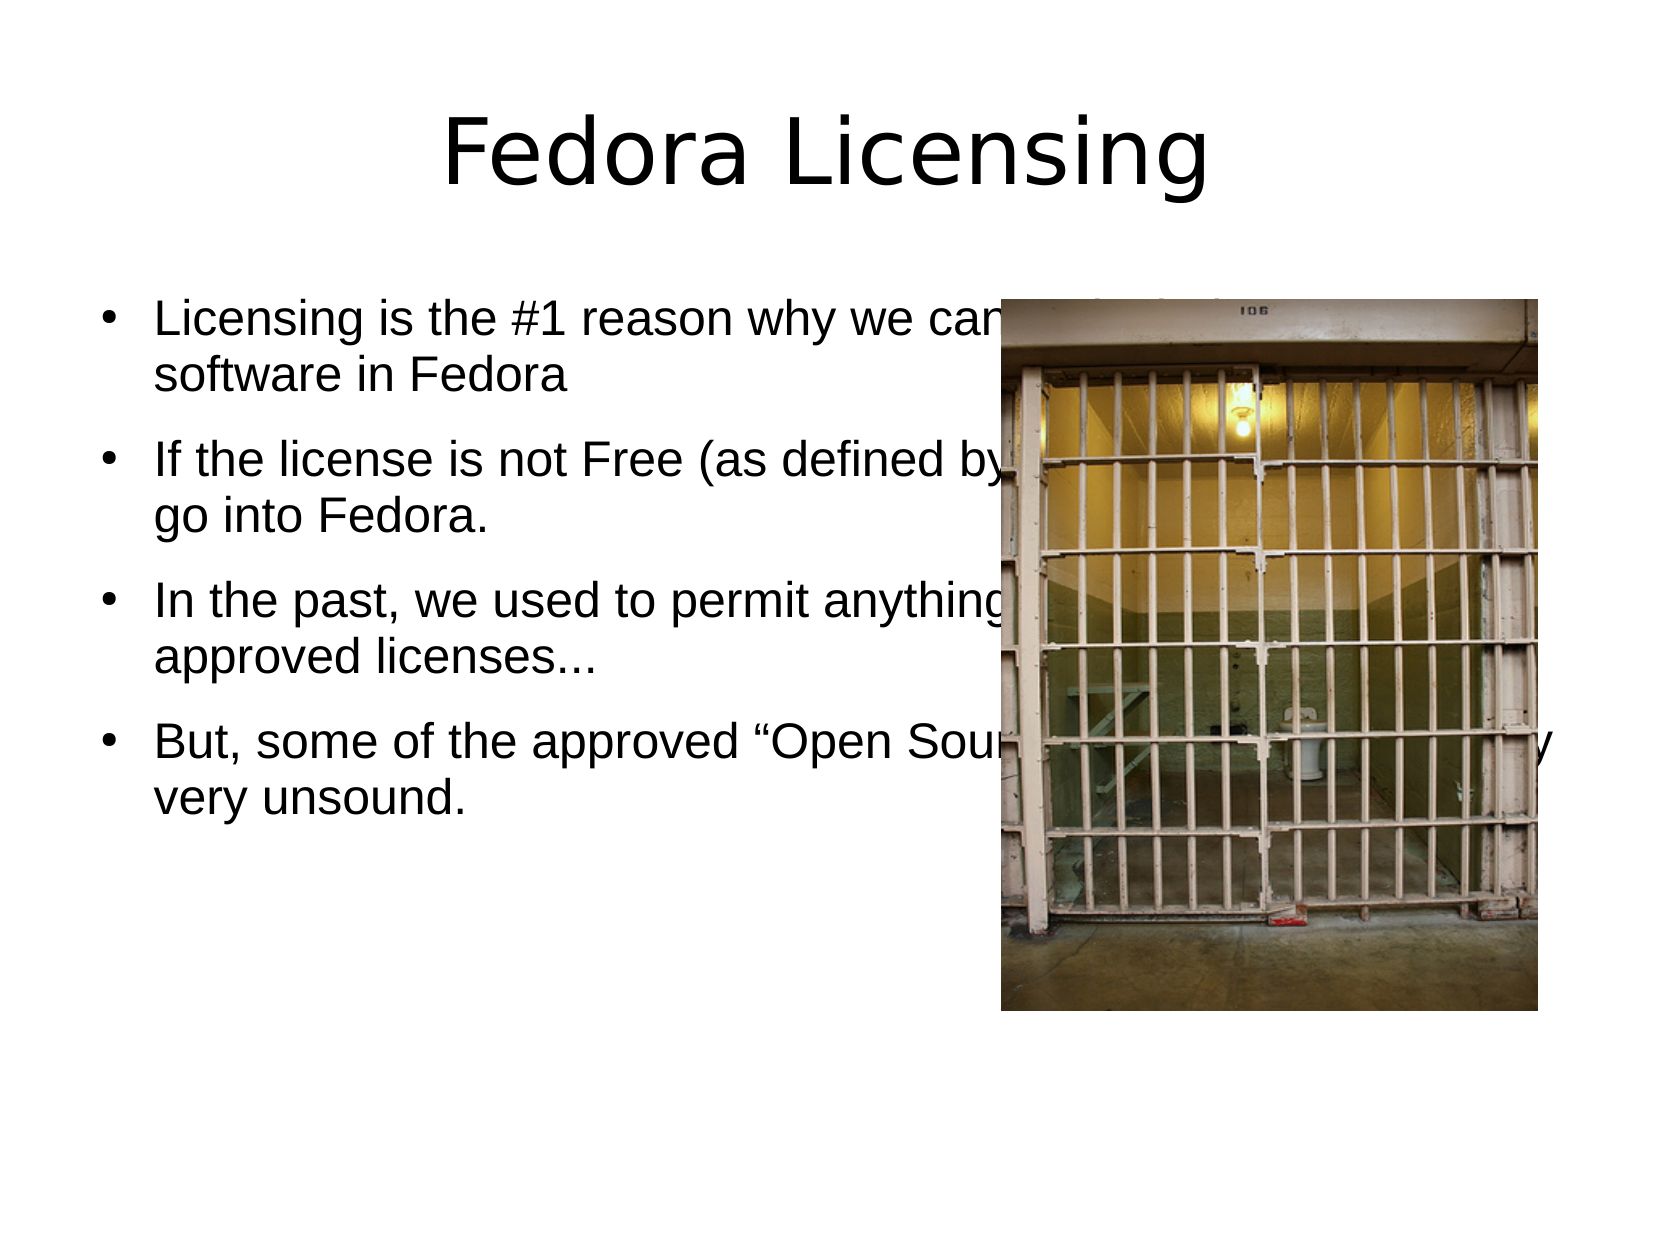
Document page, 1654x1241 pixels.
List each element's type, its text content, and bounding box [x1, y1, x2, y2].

picture [1001, 299, 1538, 1011]
title Fedora Licensing [82, 49, 1571, 257]
list Licensing is the #1 reason why we cannot include some software in Fedora If the license is not Free (as defined by the FSF), then it can't go into Fedora. In the past, we used to permit anything under an OSI or FSF approved licenses... But, some of the approved “Open Source” licenses were legally very unsound. [82, 290, 809, 1109]
